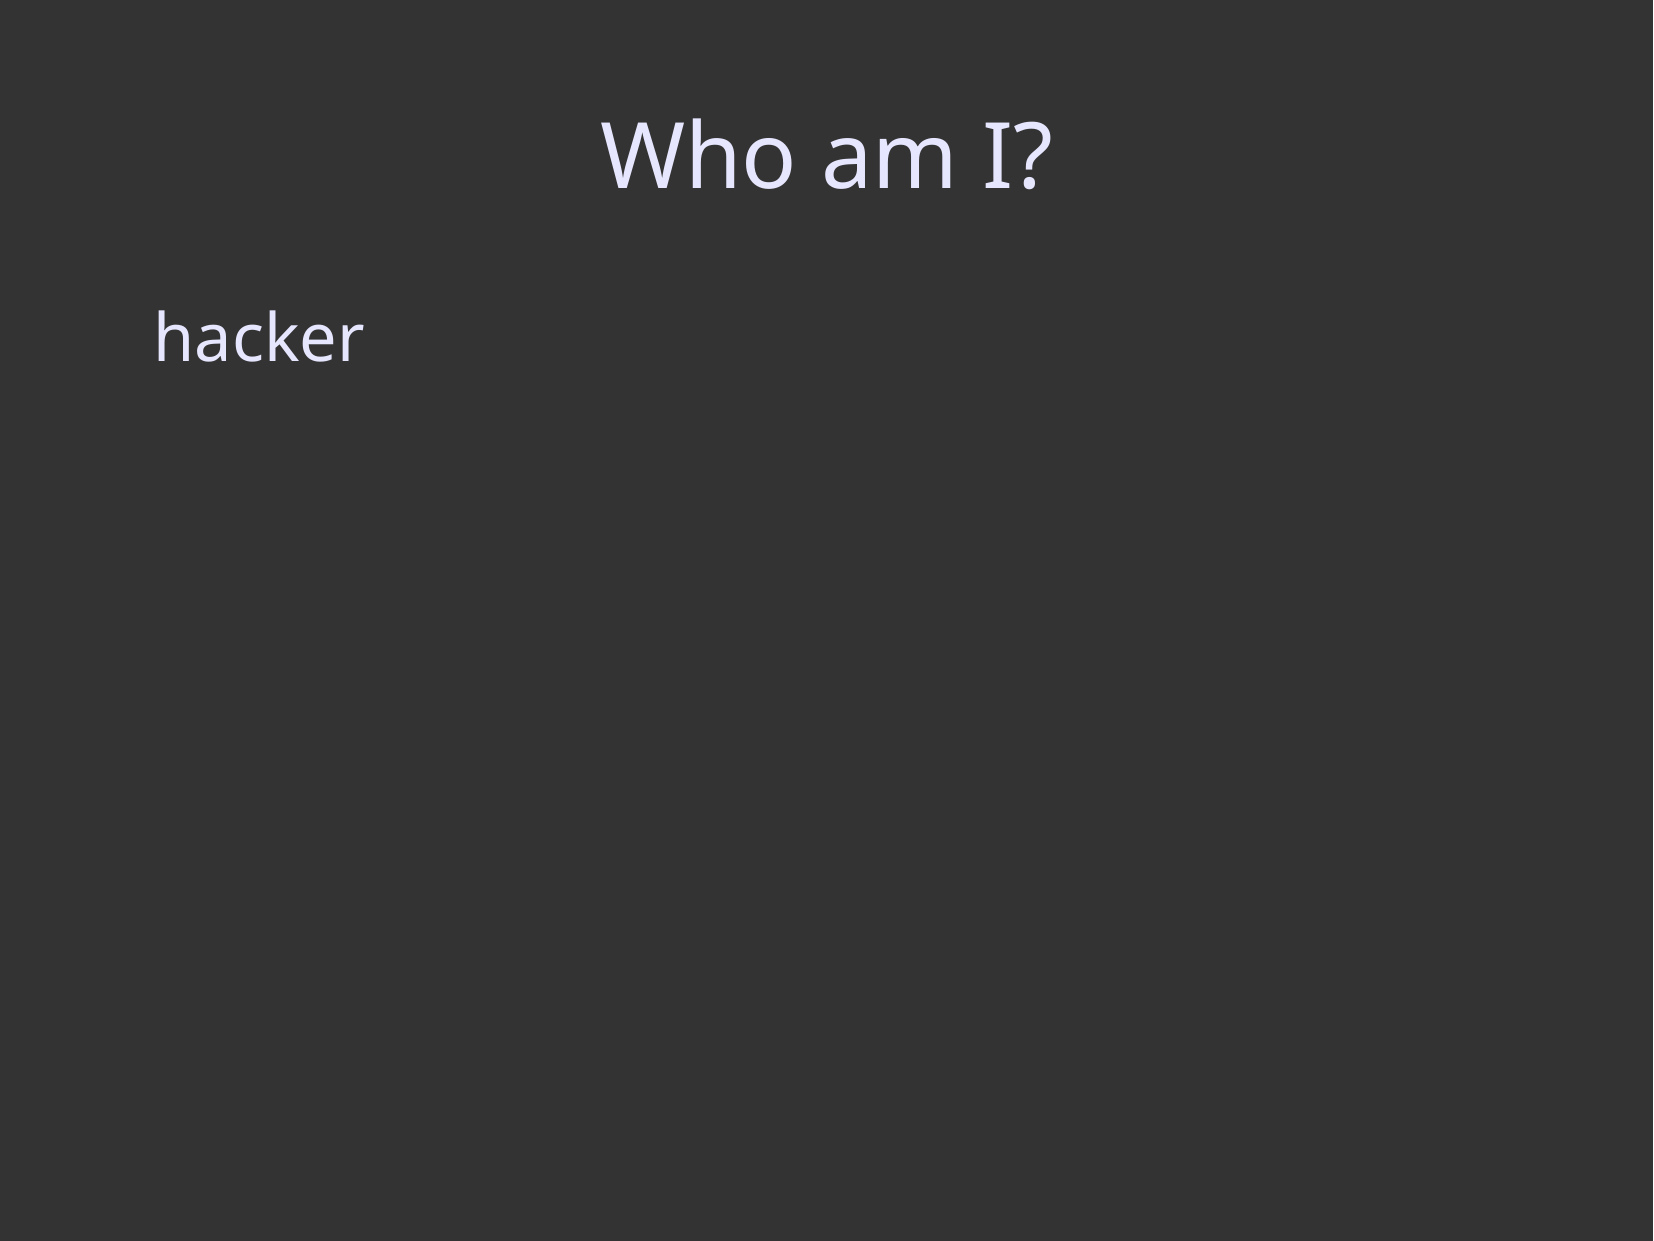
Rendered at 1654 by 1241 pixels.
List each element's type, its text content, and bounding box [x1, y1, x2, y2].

list hacker [82, 290, 1571, 1109]
title Who am I? [82, 49, 1571, 257]
